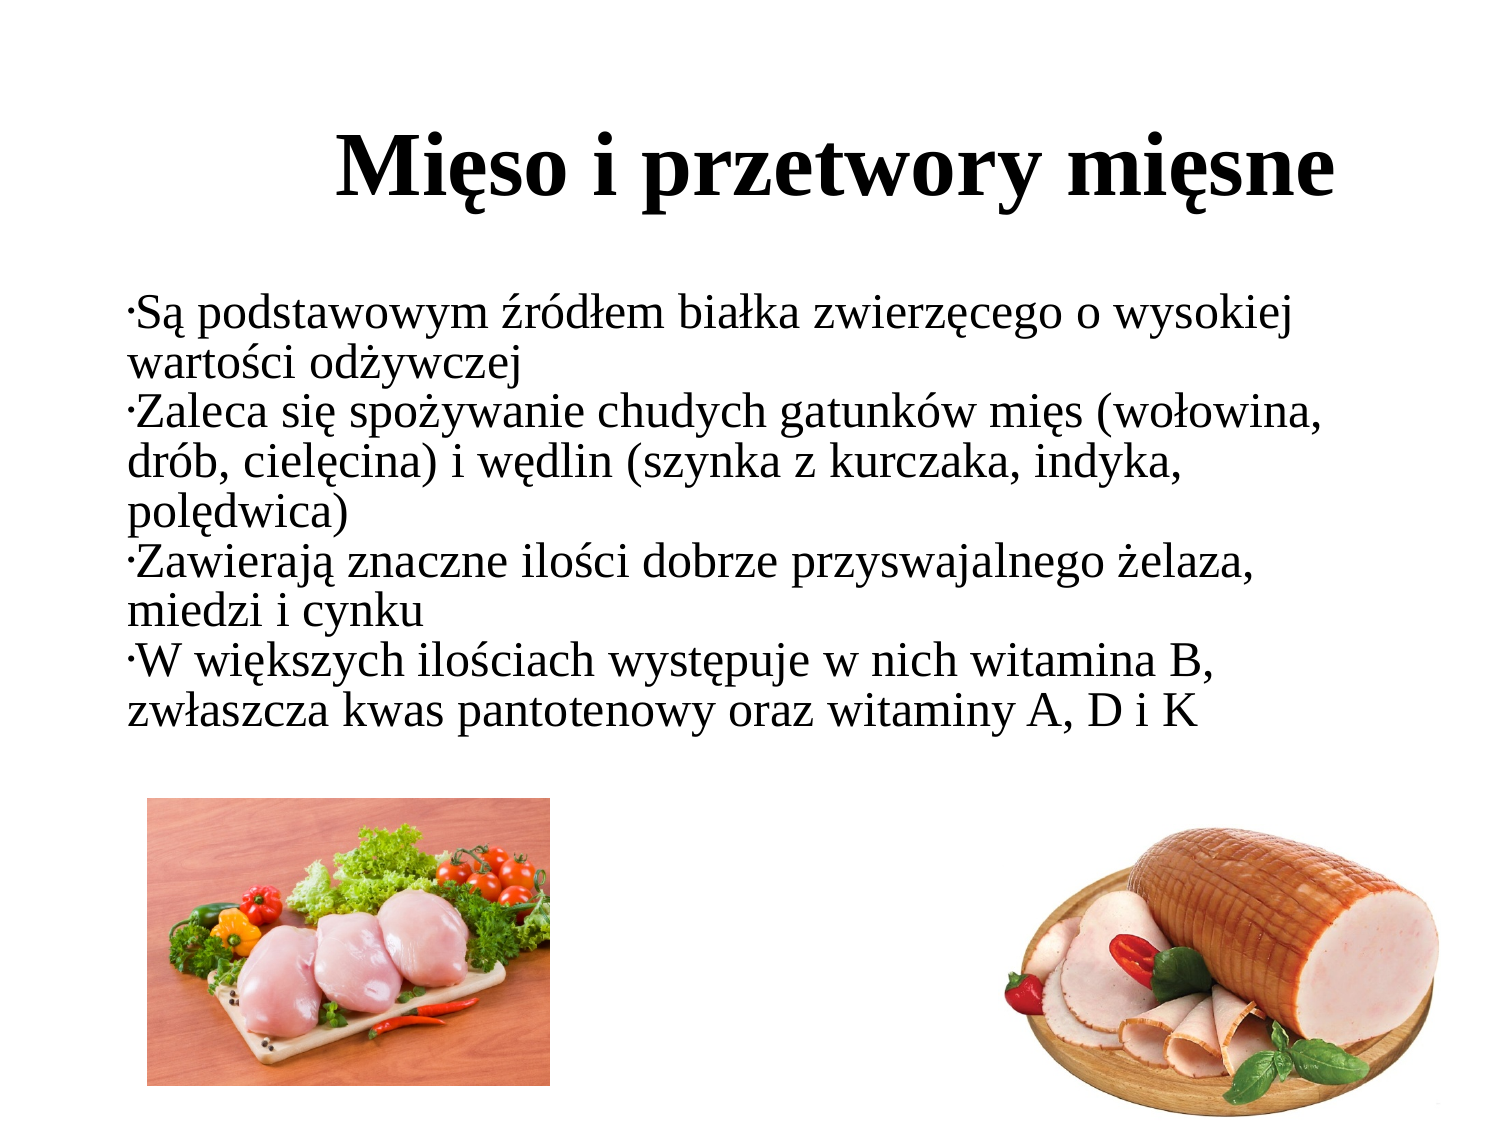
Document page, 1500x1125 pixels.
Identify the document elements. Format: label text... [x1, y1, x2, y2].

text_box Mięso i przetwory mięsne [199, 93, 1475, 235]
picture [147, 798, 550, 1086]
text_box Są podstawowym źródłem białka zwierzęcego o wysokiej wartości odżywczej Zaleca się spożywanie chudych gatunków mięs (wołowina, drób, cielęcina) i wędlin (szynka z kurczaka, indyka, polędwica) Zawierają znaczne ilości dobrze przyswajalnego żelaza, miedzi i cynku W większych ilościach występuje w nich witamina B, zwłaszcza kwas pantotenowy oraz witaminy A, D i K [112, 281, 1388, 1000]
picture [998, 824, 1441, 1125]
